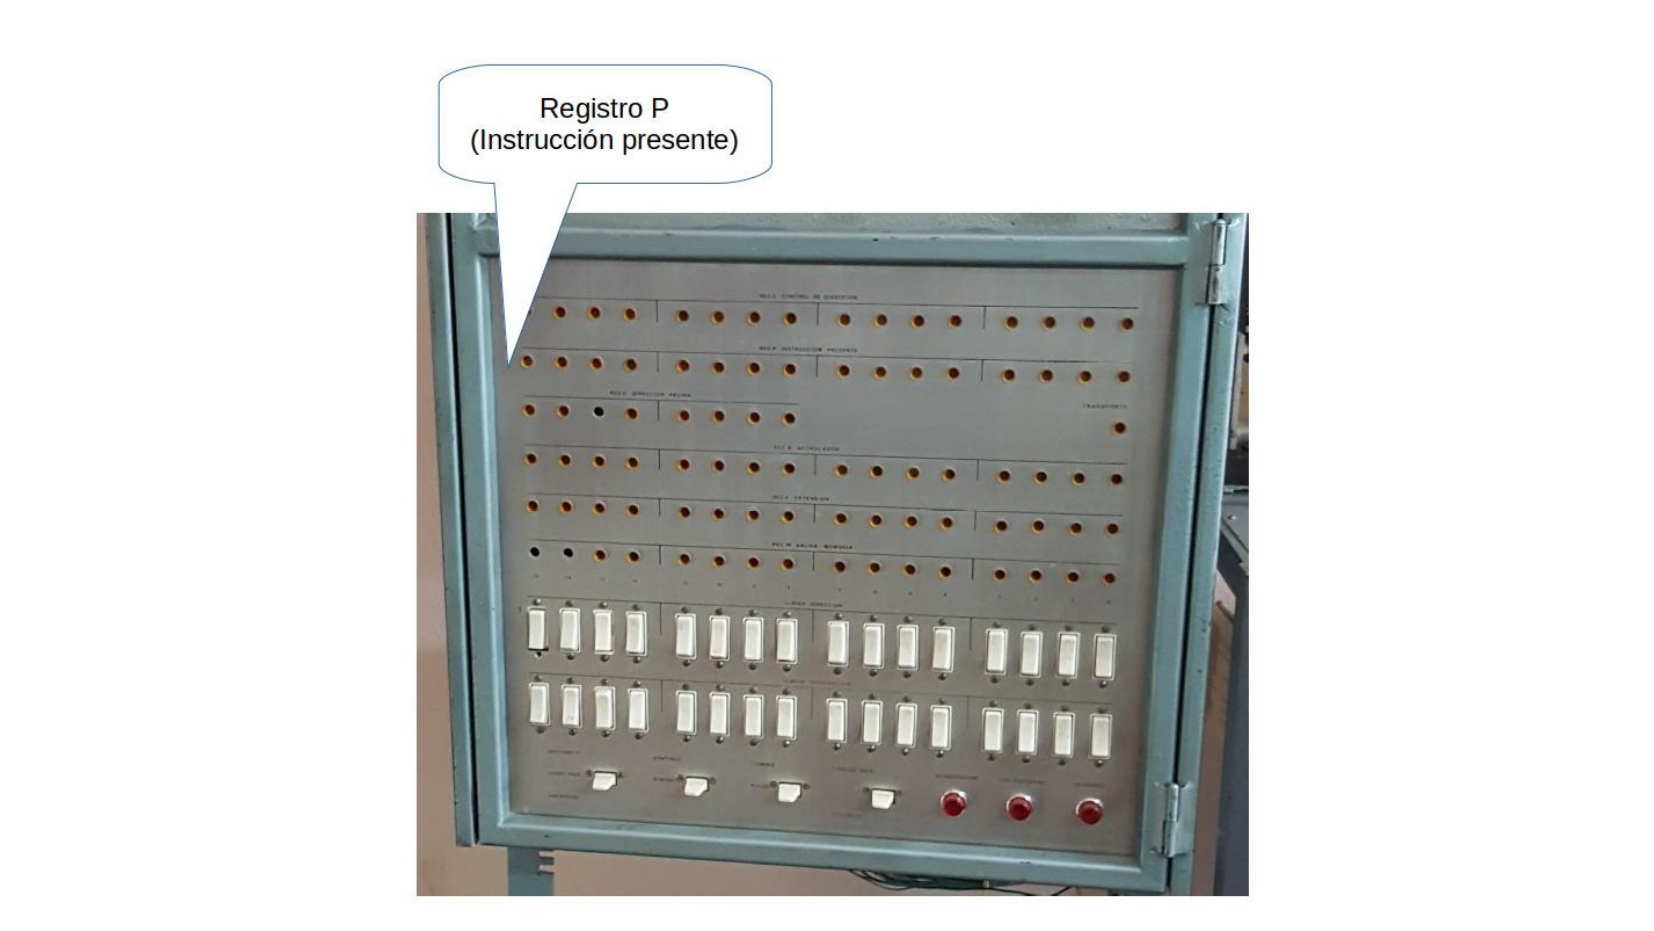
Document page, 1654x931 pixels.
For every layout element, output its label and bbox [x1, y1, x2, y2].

picture [375, 3, 1293, 931]
